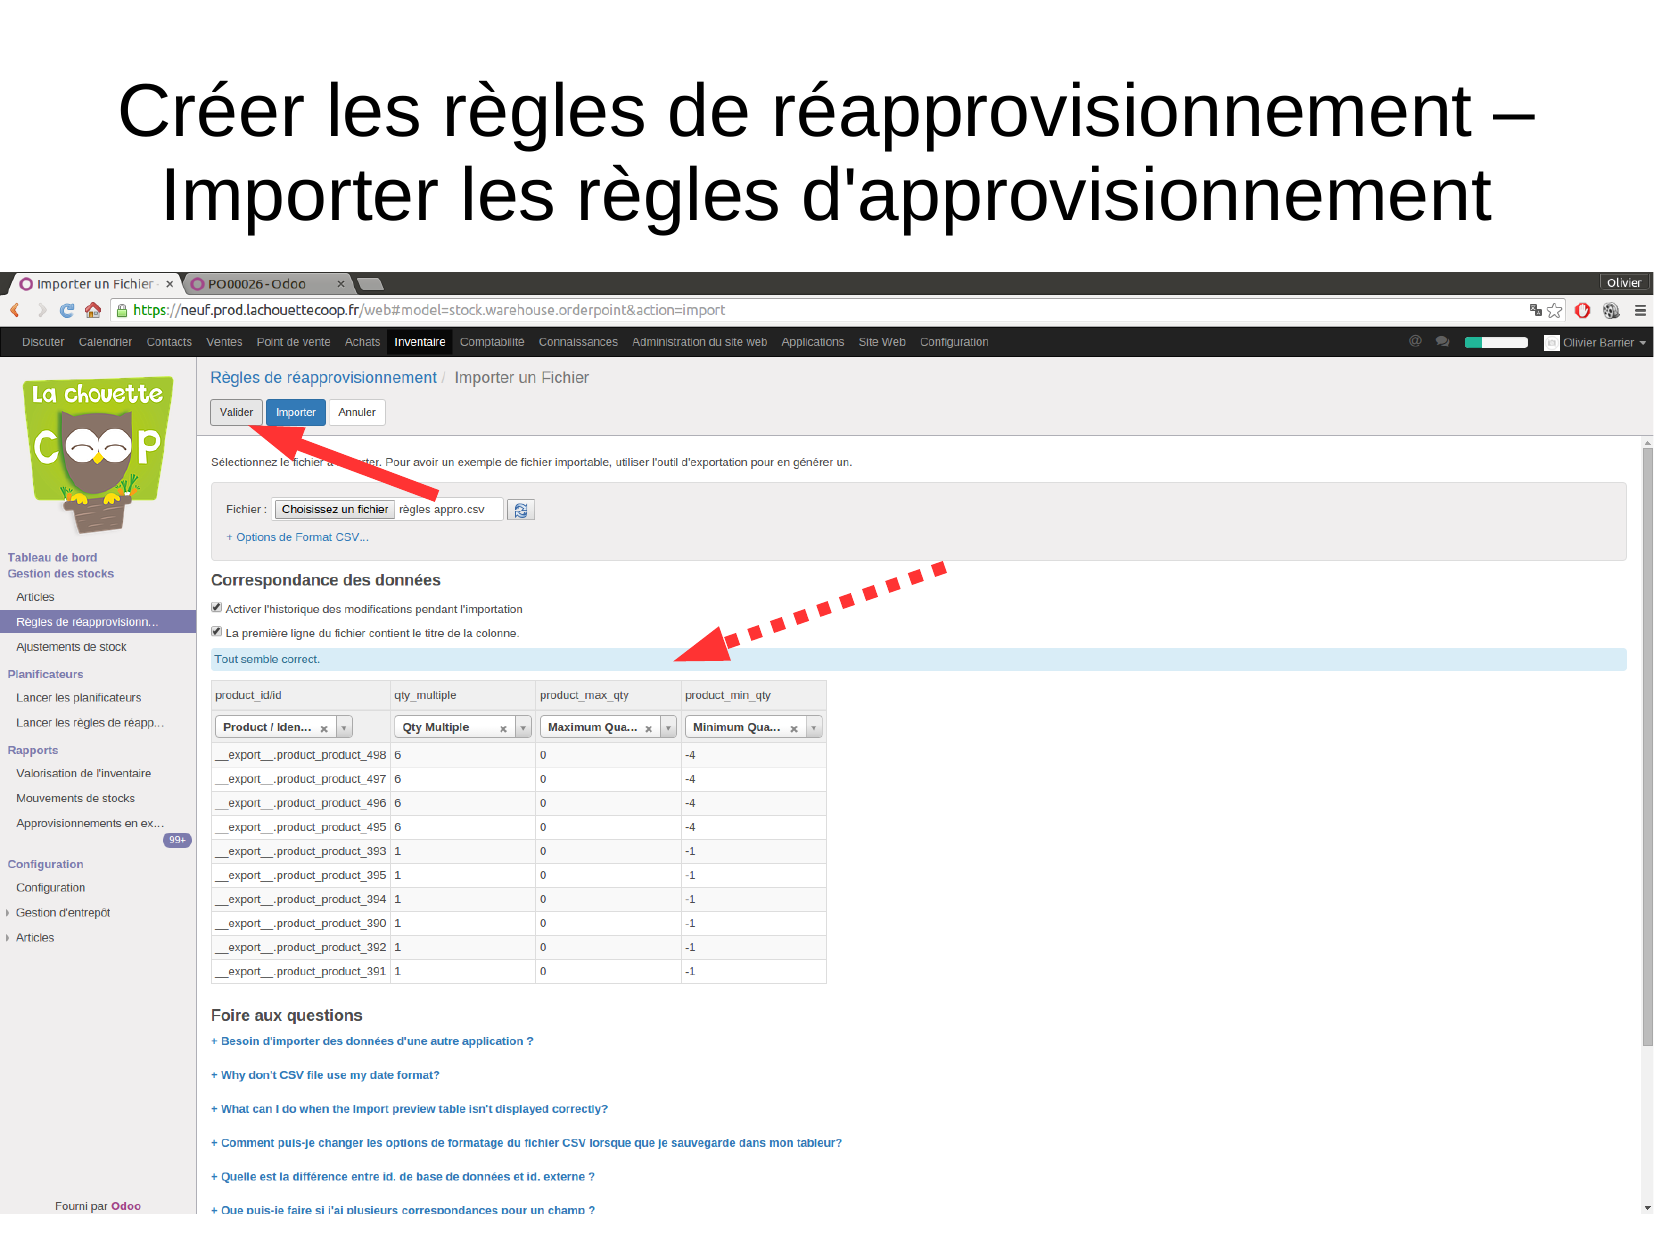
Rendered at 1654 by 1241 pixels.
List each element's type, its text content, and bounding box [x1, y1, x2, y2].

title Créer les règles de réapprovisionnement – Importer les règles d'approvisionnement [82, 49, 1571, 257]
picture [0, 272, 1654, 1214]
